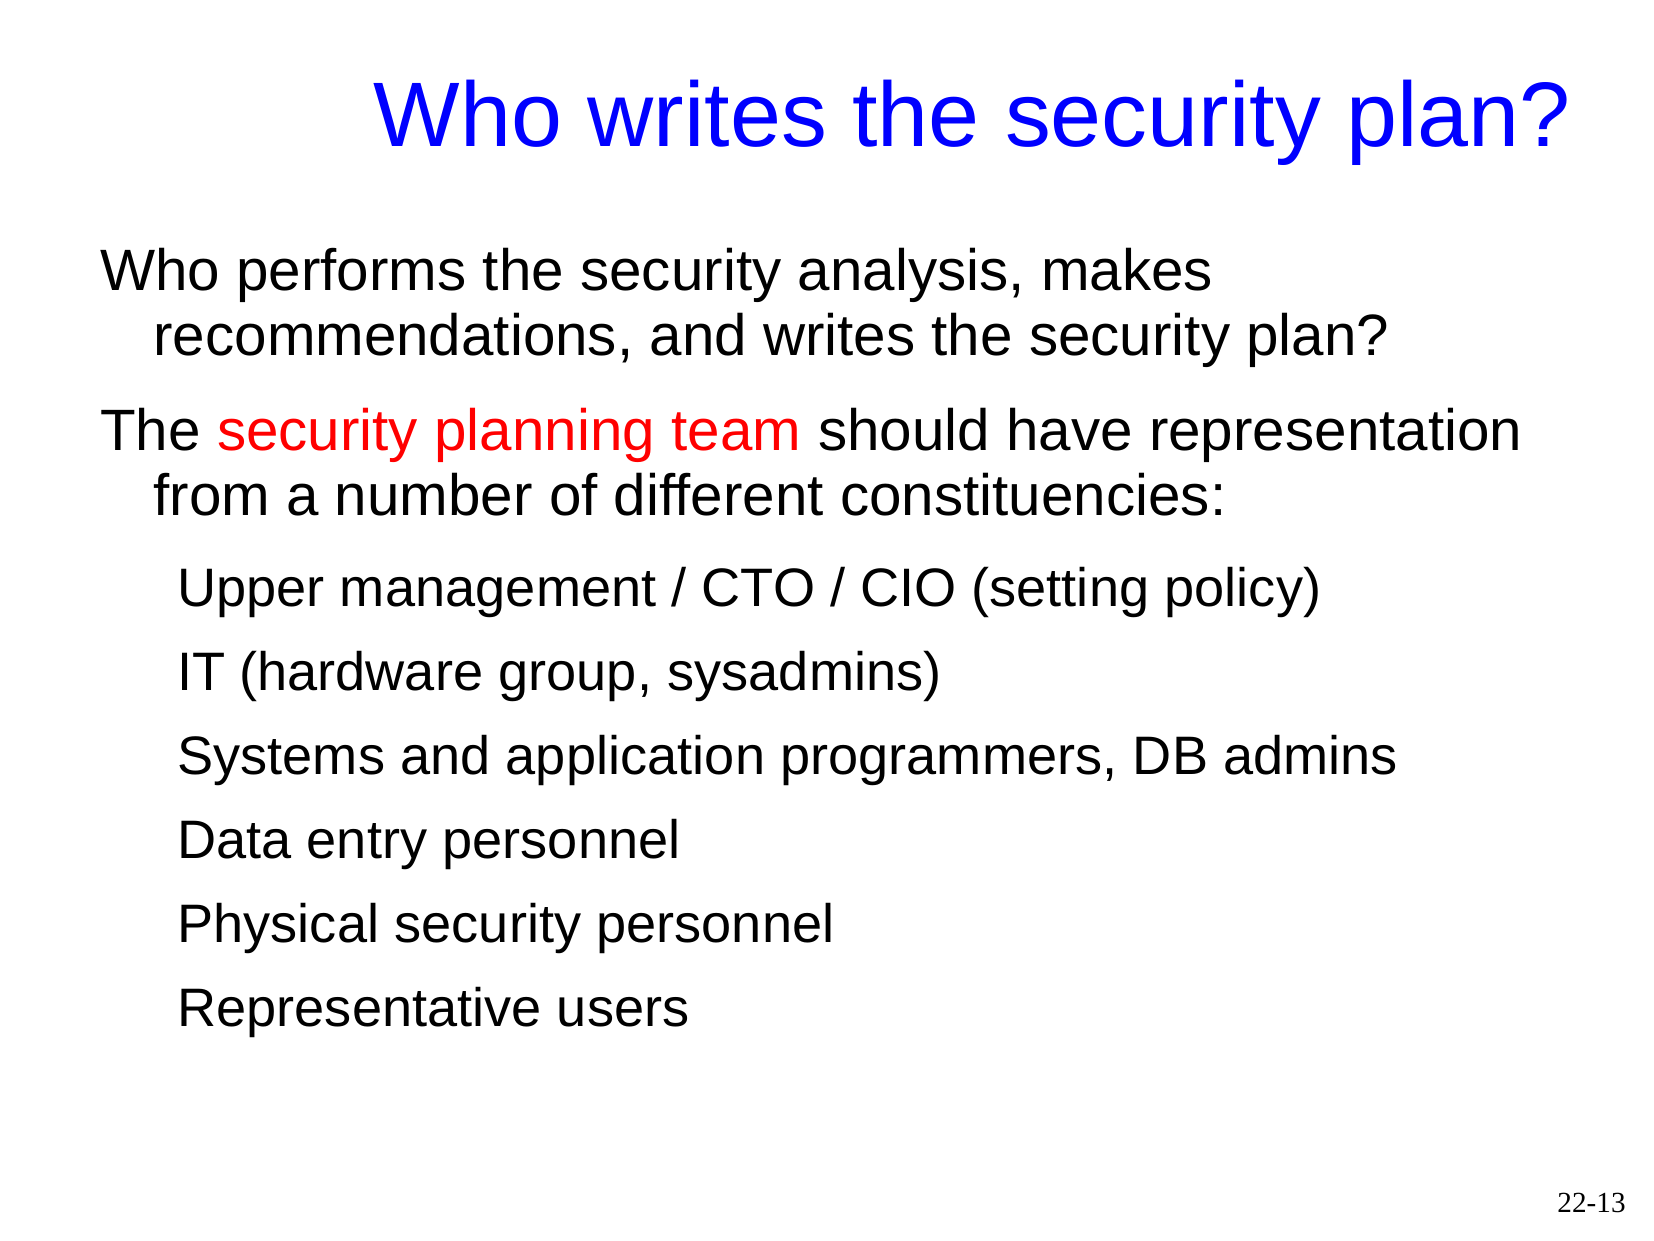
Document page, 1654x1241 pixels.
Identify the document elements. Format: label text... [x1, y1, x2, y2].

list Who performs the security analysis, makes recommendations, and writes the security plan? The security planning team should have representation from a number of different constituencies: Upper management / CTO / CIO (setting policy) IT (hardware group, sysadmins) Systems and application programmers, DB admins Data entry personnel Physical security personnel Representative users [82, 237, 1571, 1156]
title Who writes the security plan? [84, 18, 1573, 211]
